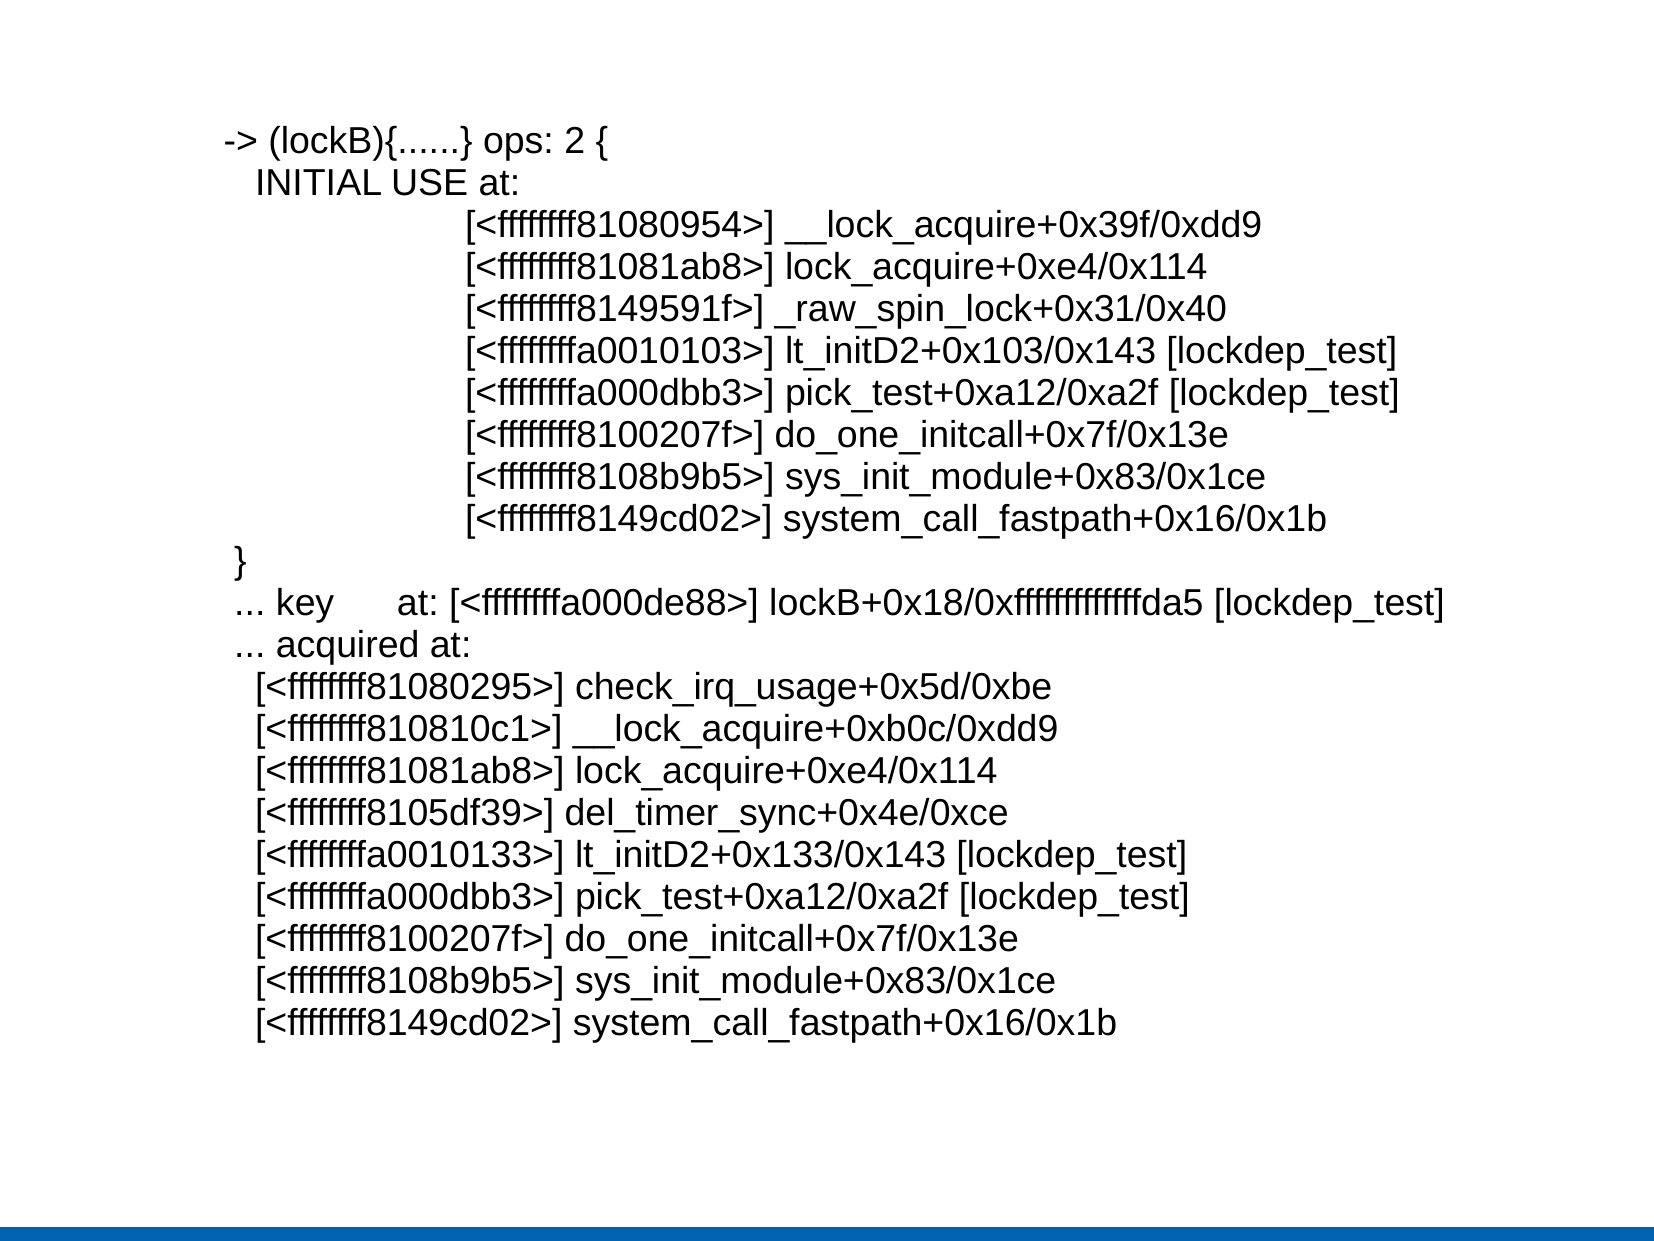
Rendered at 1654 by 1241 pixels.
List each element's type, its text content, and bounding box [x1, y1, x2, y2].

text_box -> (lockB){......} ops: 2 { INITIAL USE at: [<ffffffff81080954>] __lock_acquire+0x39f/0xdd9 [<ffffffff81081ab8>] lock_acquire+0xe4/0x114 [<ffffffff8149591f>] _raw_spin_lock+0x31/0x40 [<ffffffffa0010103>] lt_initD2+0x103/0x143 [lockdep_test] [<ffffffffa000dbb3>] pick_test+0xa12/0xa2f [lockdep_test] [<ffffffff8100207f>] do_one_initcall+0x7f/0x13e [<ffffffff8108b9b5>] sys_init_module+0x83/0x1ce [<ffffffff8149cd02>] system_call_fastpath+0x16/0x1b } ... key at: [<ffffffffa000de88>] lockB+0x18/0xfffffffffffffda5 [lockdep_test] ... acquired at: [<ffffffff81080295>] check_irq_usage+0x5d/0xbe [<ffffffff810810c1>] __lock_acquire+0xb0c/0xdd9 [<ffffffff81081ab8>] lock_acquire+0xe4/0x114 [<ffffffff8105df39>] del_timer_sync+0x4e/0xce [<ffffffffa0010133>] lt_initD2+0x133/0x143 [lockdep_test] [<ffffffffa000dbb3>] pick_test+0xa12/0xa2f [lockdep_test] [<ffffffff8100207f>] do_one_initcall+0x7f/0x13e [<ffffffff8108b9b5>] sys_init_module+0x83/0x1ce [<ffffffff8149cd02>] system_call_fastpath+0x16/0x1b [208, 112, 1463, 1052]
